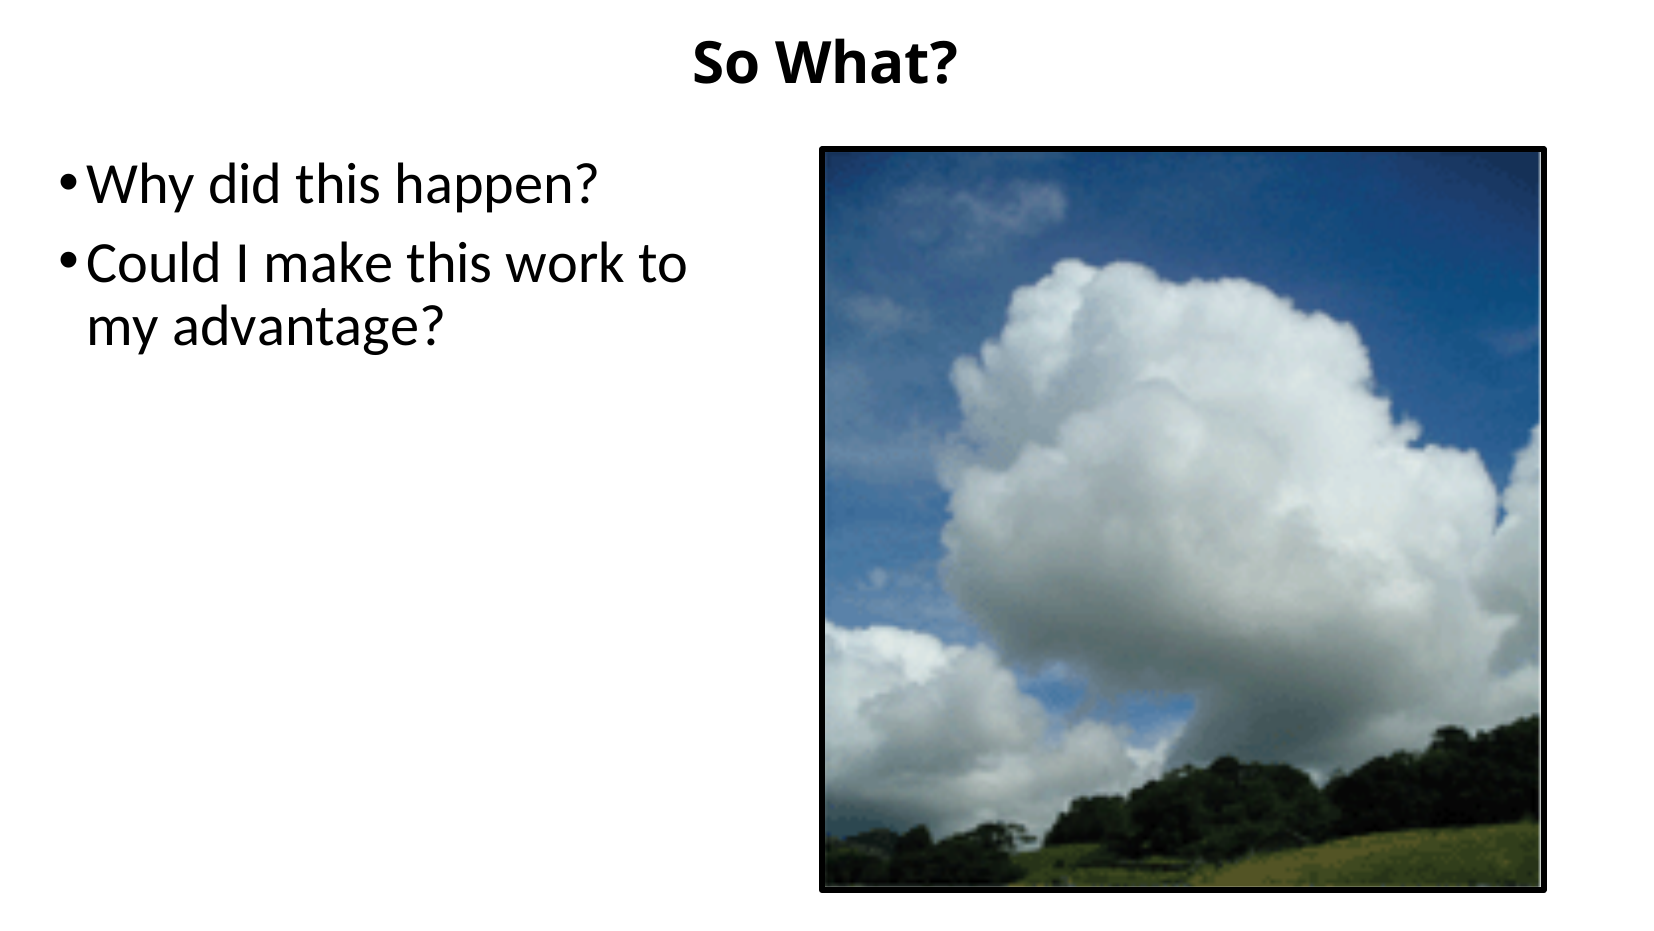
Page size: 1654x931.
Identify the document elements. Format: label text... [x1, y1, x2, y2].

title So What? [0, 14, 1651, 115]
list Why did this happen? Could I make this work to my advantage? [43, 145, 790, 624]
picture [825, 152, 1541, 888]
